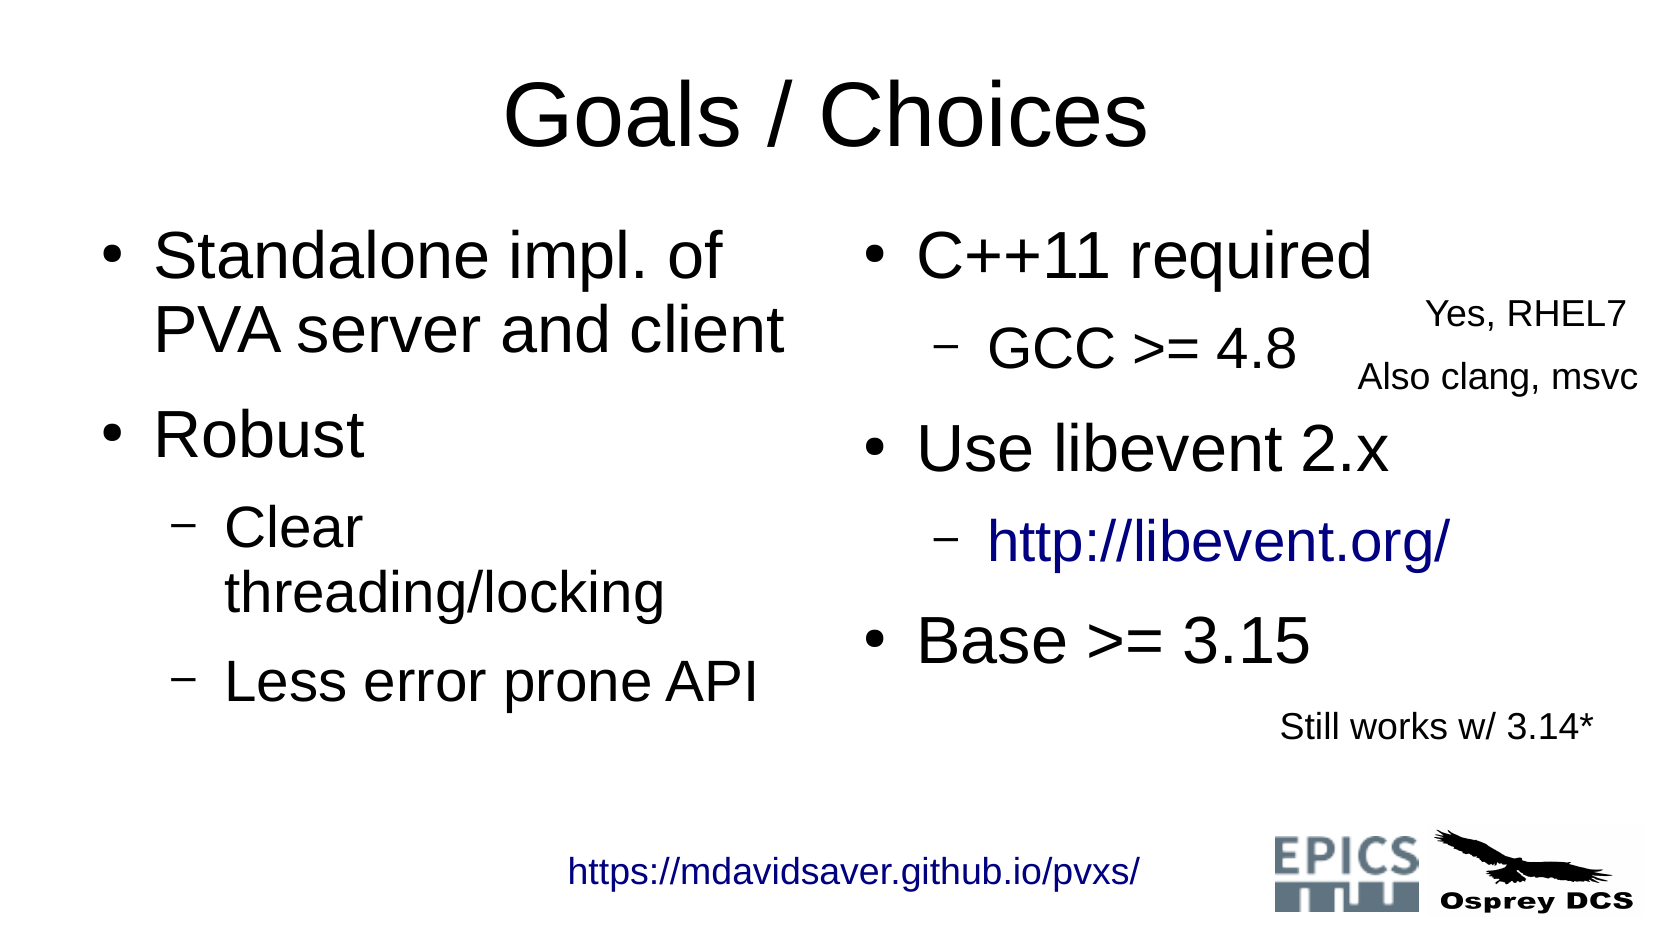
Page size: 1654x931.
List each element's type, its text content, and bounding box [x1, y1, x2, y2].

list Standalone impl. of PVA server and client Robust Clear threading/locking Less error prone API [82, 217, 809, 758]
picture [1275, 836, 1419, 912]
text_box Yes, RHEL7 [1410, 285, 1643, 342]
list C++11 required GCC >= 4.8 Use libevent 2.x http://libevent.org/ Base >= 3.15 [845, 217, 1572, 758]
text_box Still works w/ 3.14* [1264, 697, 1609, 755]
picture [1427, 824, 1644, 917]
title Goals / Choices [82, 37, 1571, 193]
text_box Also clang, msvc [1342, 348, 1654, 406]
